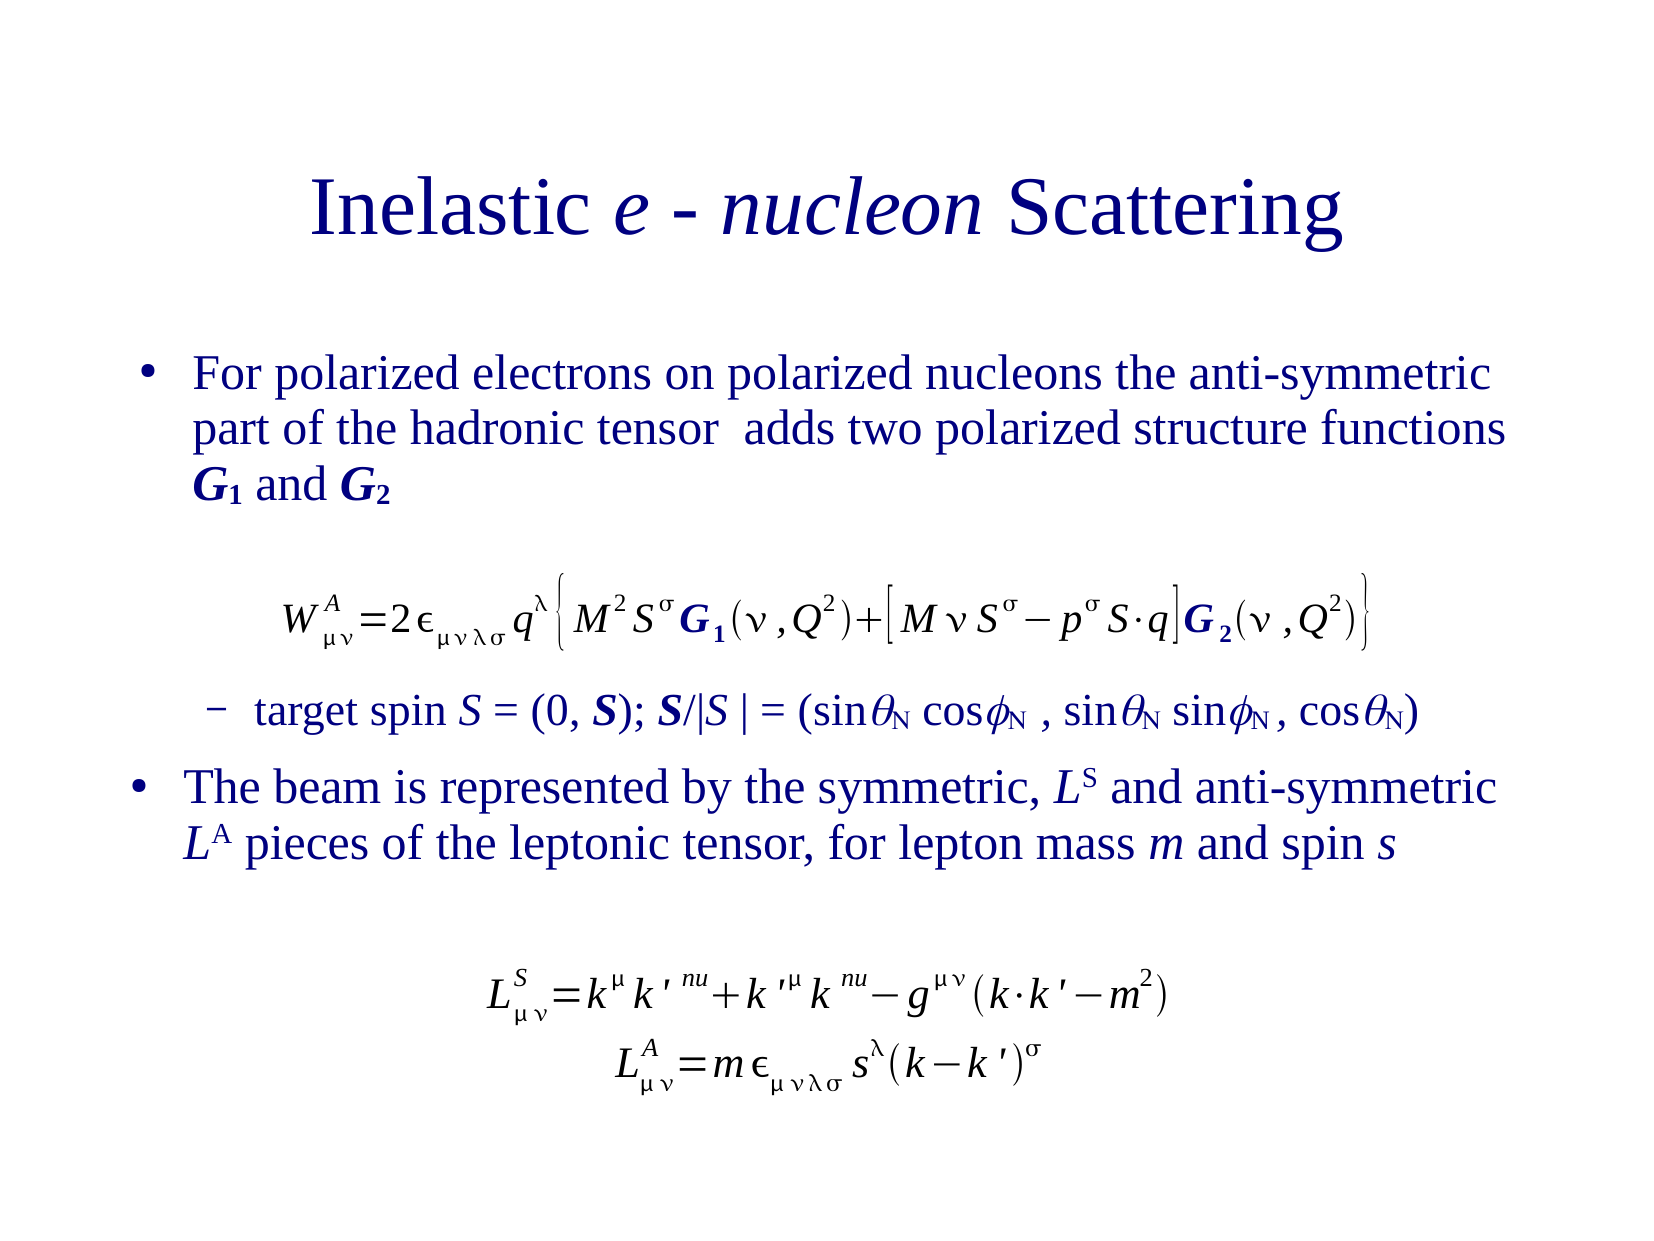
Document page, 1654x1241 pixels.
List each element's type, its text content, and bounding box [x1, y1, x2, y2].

title Inelastic e - nucleon Scattering [121, 102, 1534, 311]
chart [270, 570, 1384, 654]
list For polarized electrons on polarized nucleons the anti-symmetric part of the hadronic tensor adds two polarized structure functions G1 and G2 [121, 344, 1534, 542]
list target spin S = (0, S); S/|S | = (sinN cosN , sinN sinN , cosN) The beam is represented by the symmetric, LS and anti-symmetric LA pieces of the leptonic tensor, for lepton mass m and spin s [112, 684, 1525, 906]
chart [473, 960, 1180, 1098]
